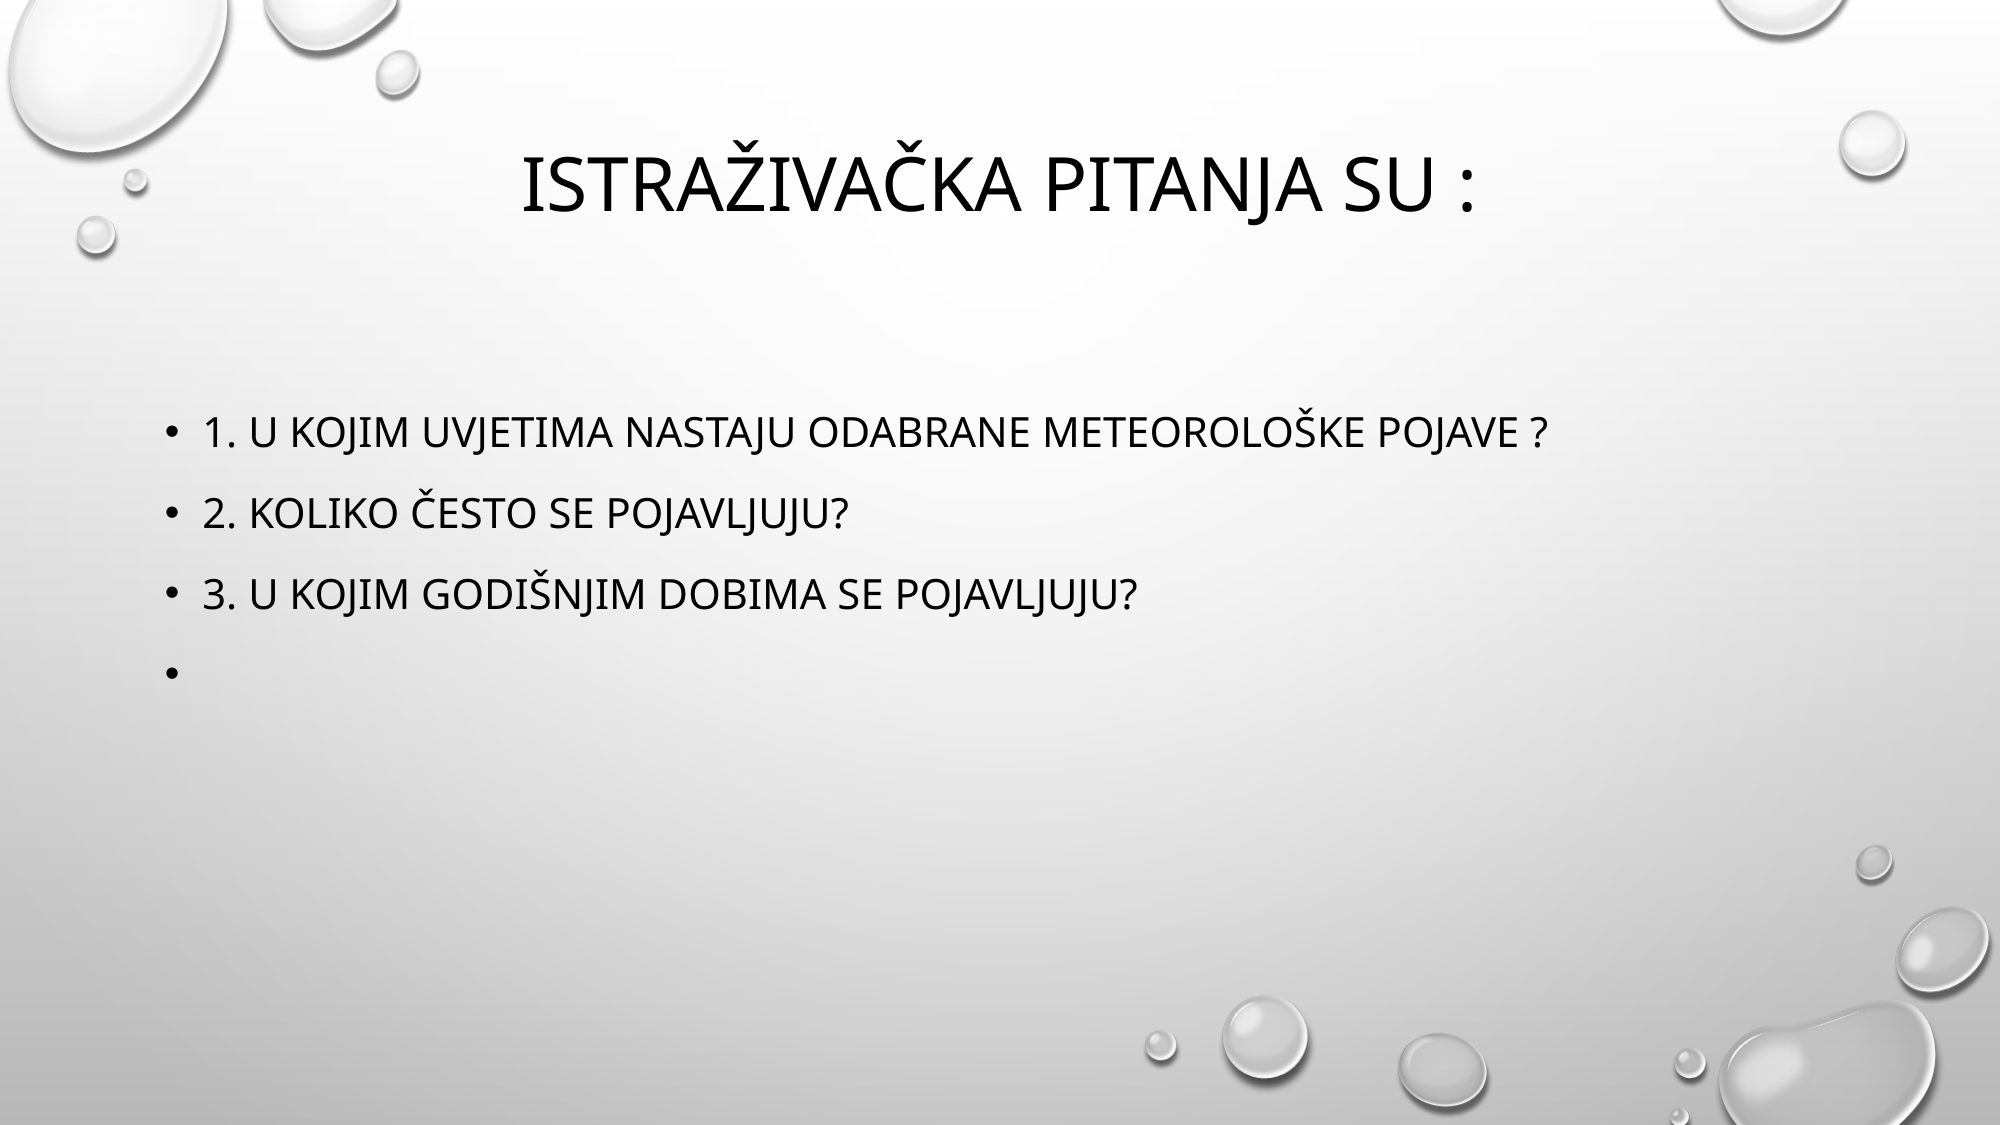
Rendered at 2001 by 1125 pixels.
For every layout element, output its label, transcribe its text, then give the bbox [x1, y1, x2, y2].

title Istraživačka pitanja su : [149, 101, 1851, 364]
list 1. U kojim uvjetima nastaju odabrane meteorološke pojave ? 2. Koliko često se pojavljuju? 3. U kojim godišnjim dobima se pojavljuju? [149, 388, 1850, 950]
